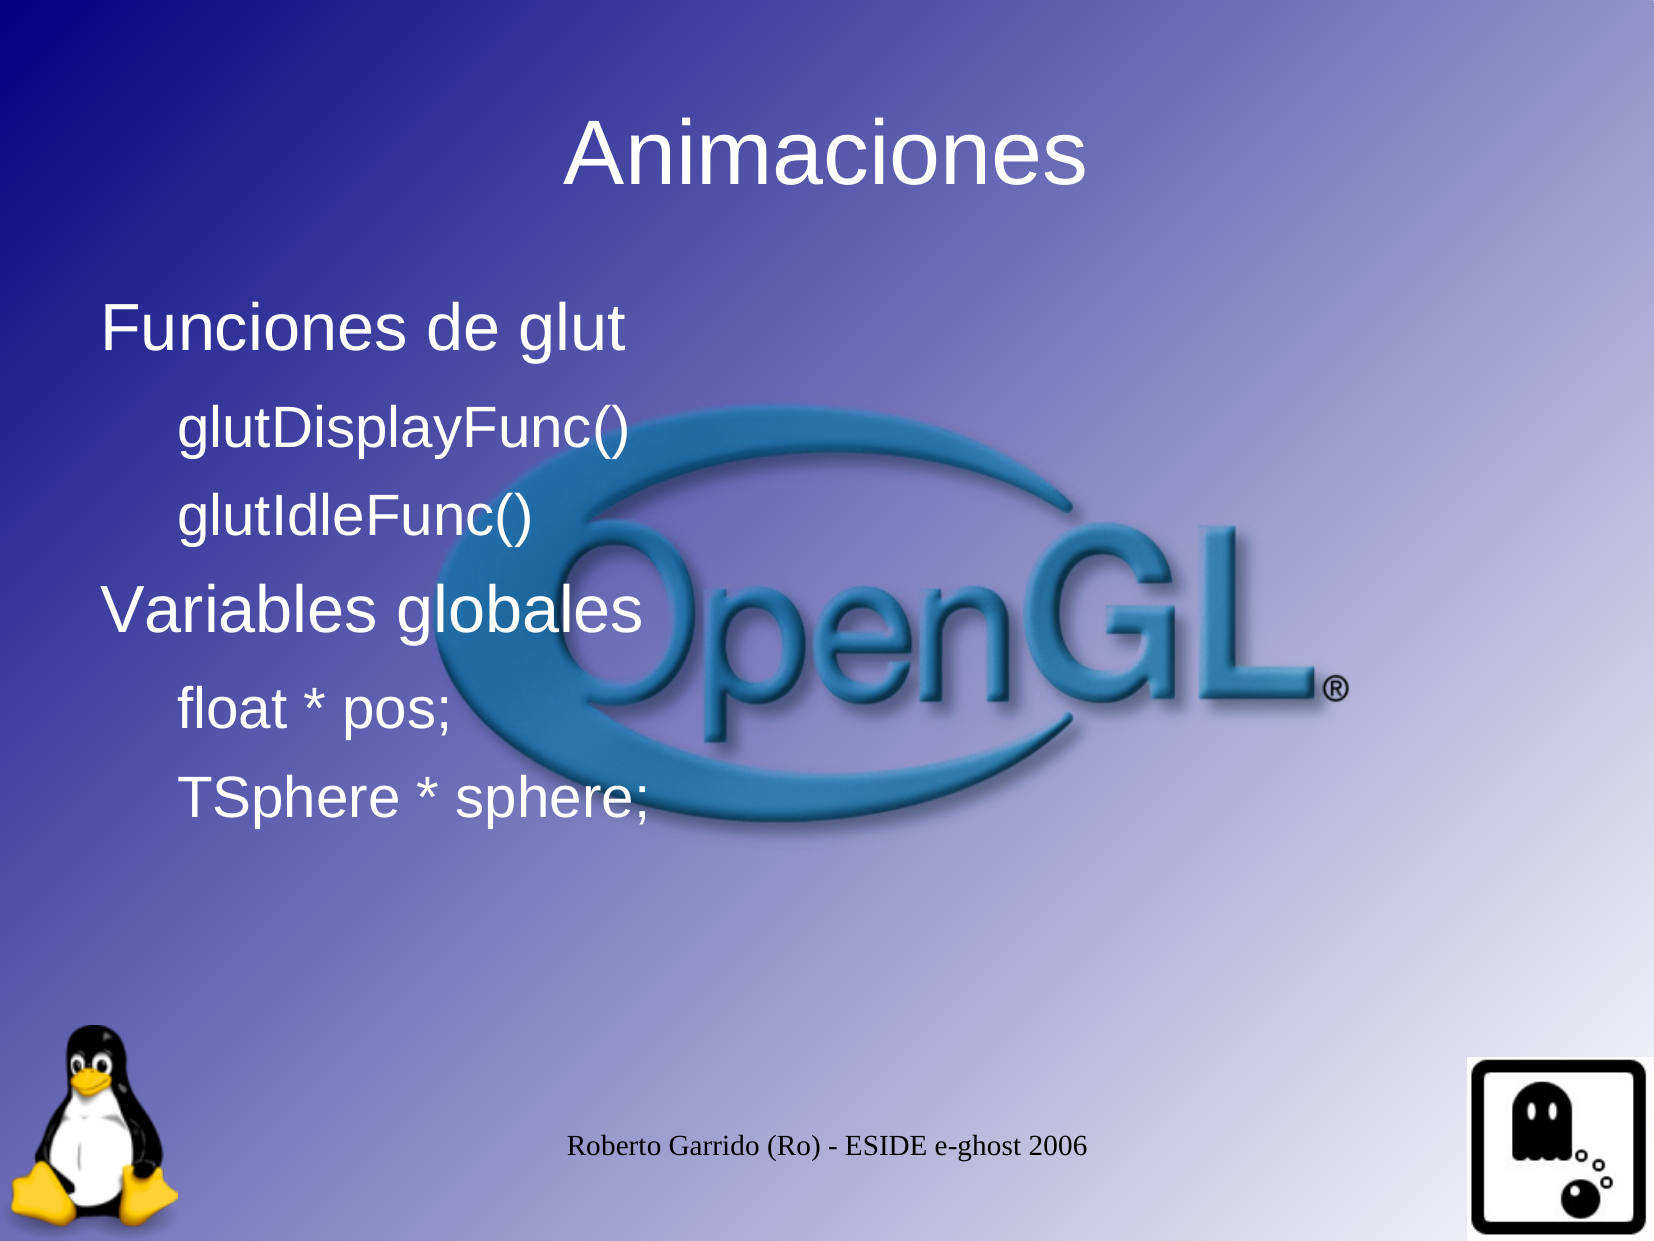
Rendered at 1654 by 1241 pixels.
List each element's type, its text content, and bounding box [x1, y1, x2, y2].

list Funciones de glut glutDisplayFunc() glutIdleFunc() Variables globales float * pos; TSphere * sphere; [82, 290, 1571, 1109]
picture [1467, 1057, 1654, 1241]
title Animaciones [82, 49, 1571, 257]
picture [0, 1025, 178, 1241]
